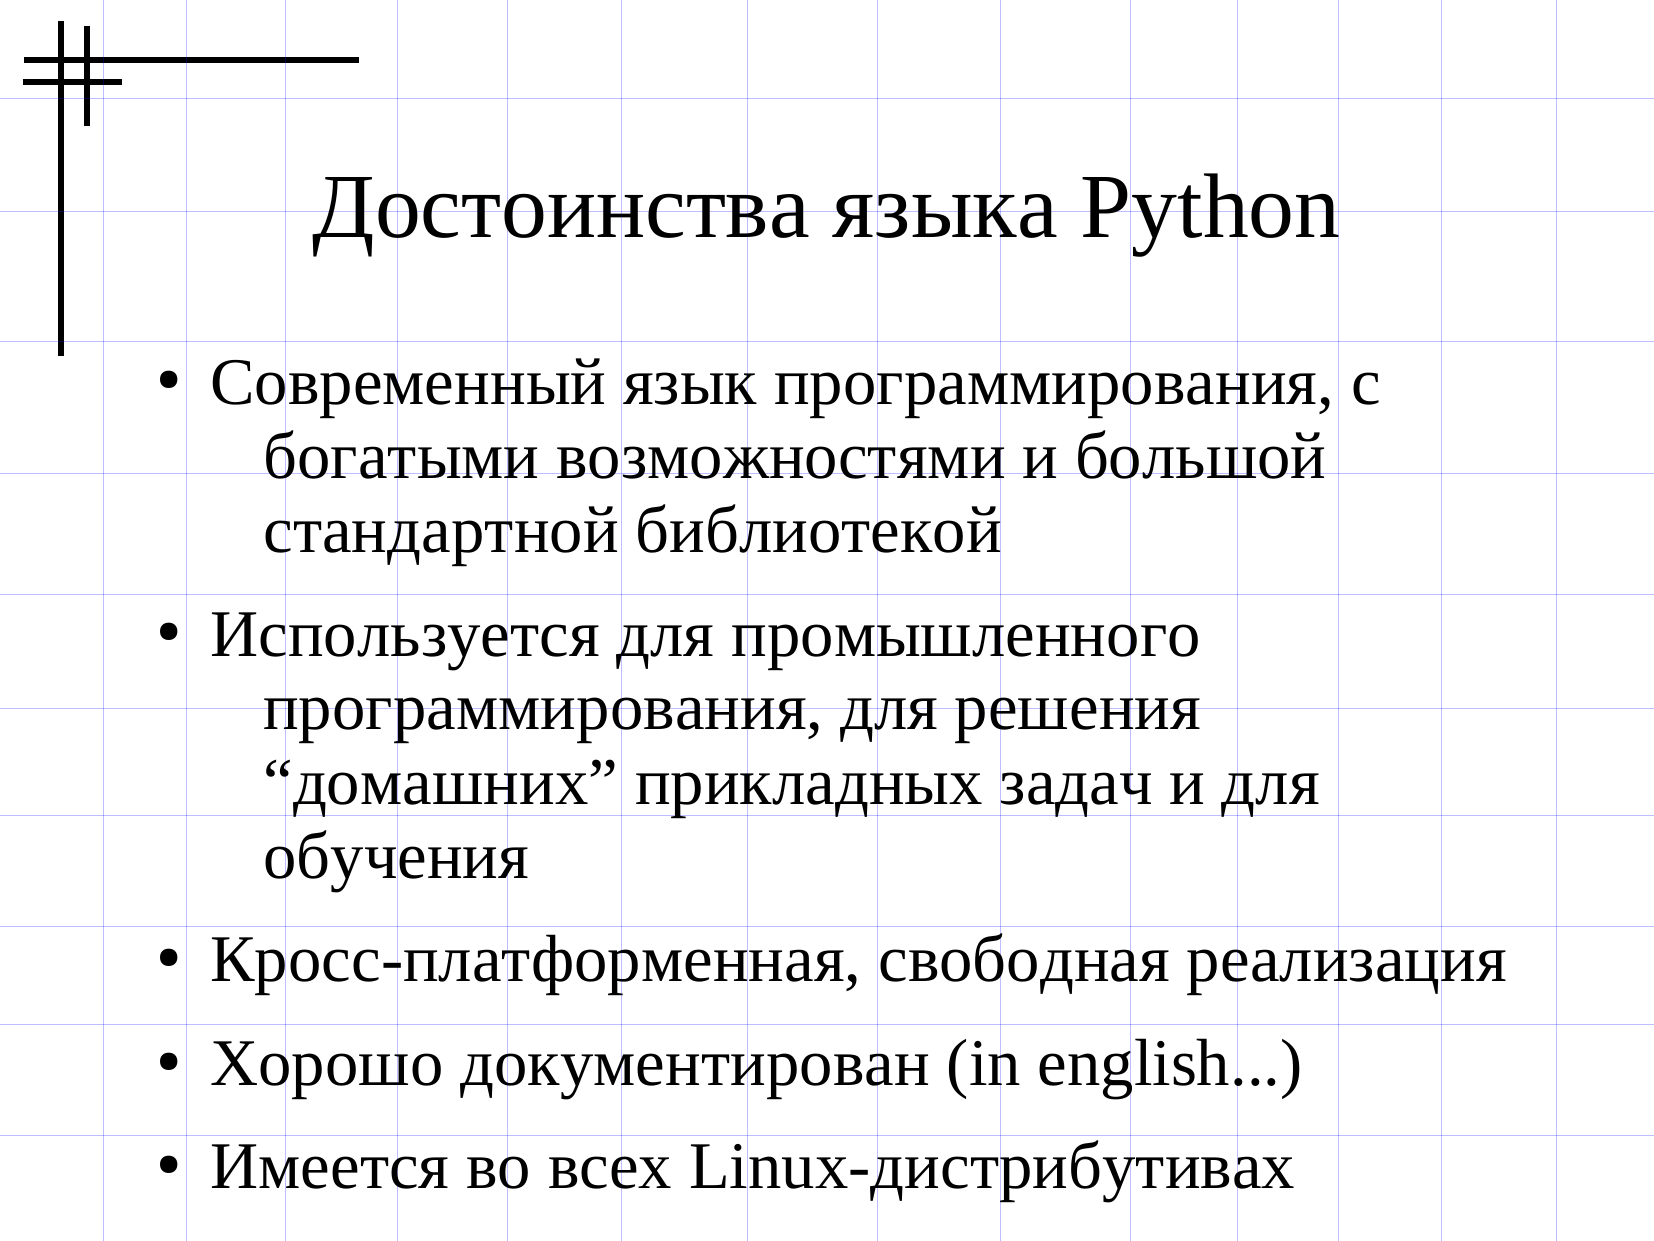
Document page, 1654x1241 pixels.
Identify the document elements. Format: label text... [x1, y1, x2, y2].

title Достоинства языка Python [121, 110, 1534, 303]
list Современный язык программирования, с богатыми возможностями и большой стандартной библиотекой Используется для промышленного программирования, для решения “домашних” прикладных задач и для обучения Кросс-платформенная, свободная реализация Хорошо документирован (in english...) Имеется во всех Linux-дистрибутивах [121, 344, 1534, 1204]
